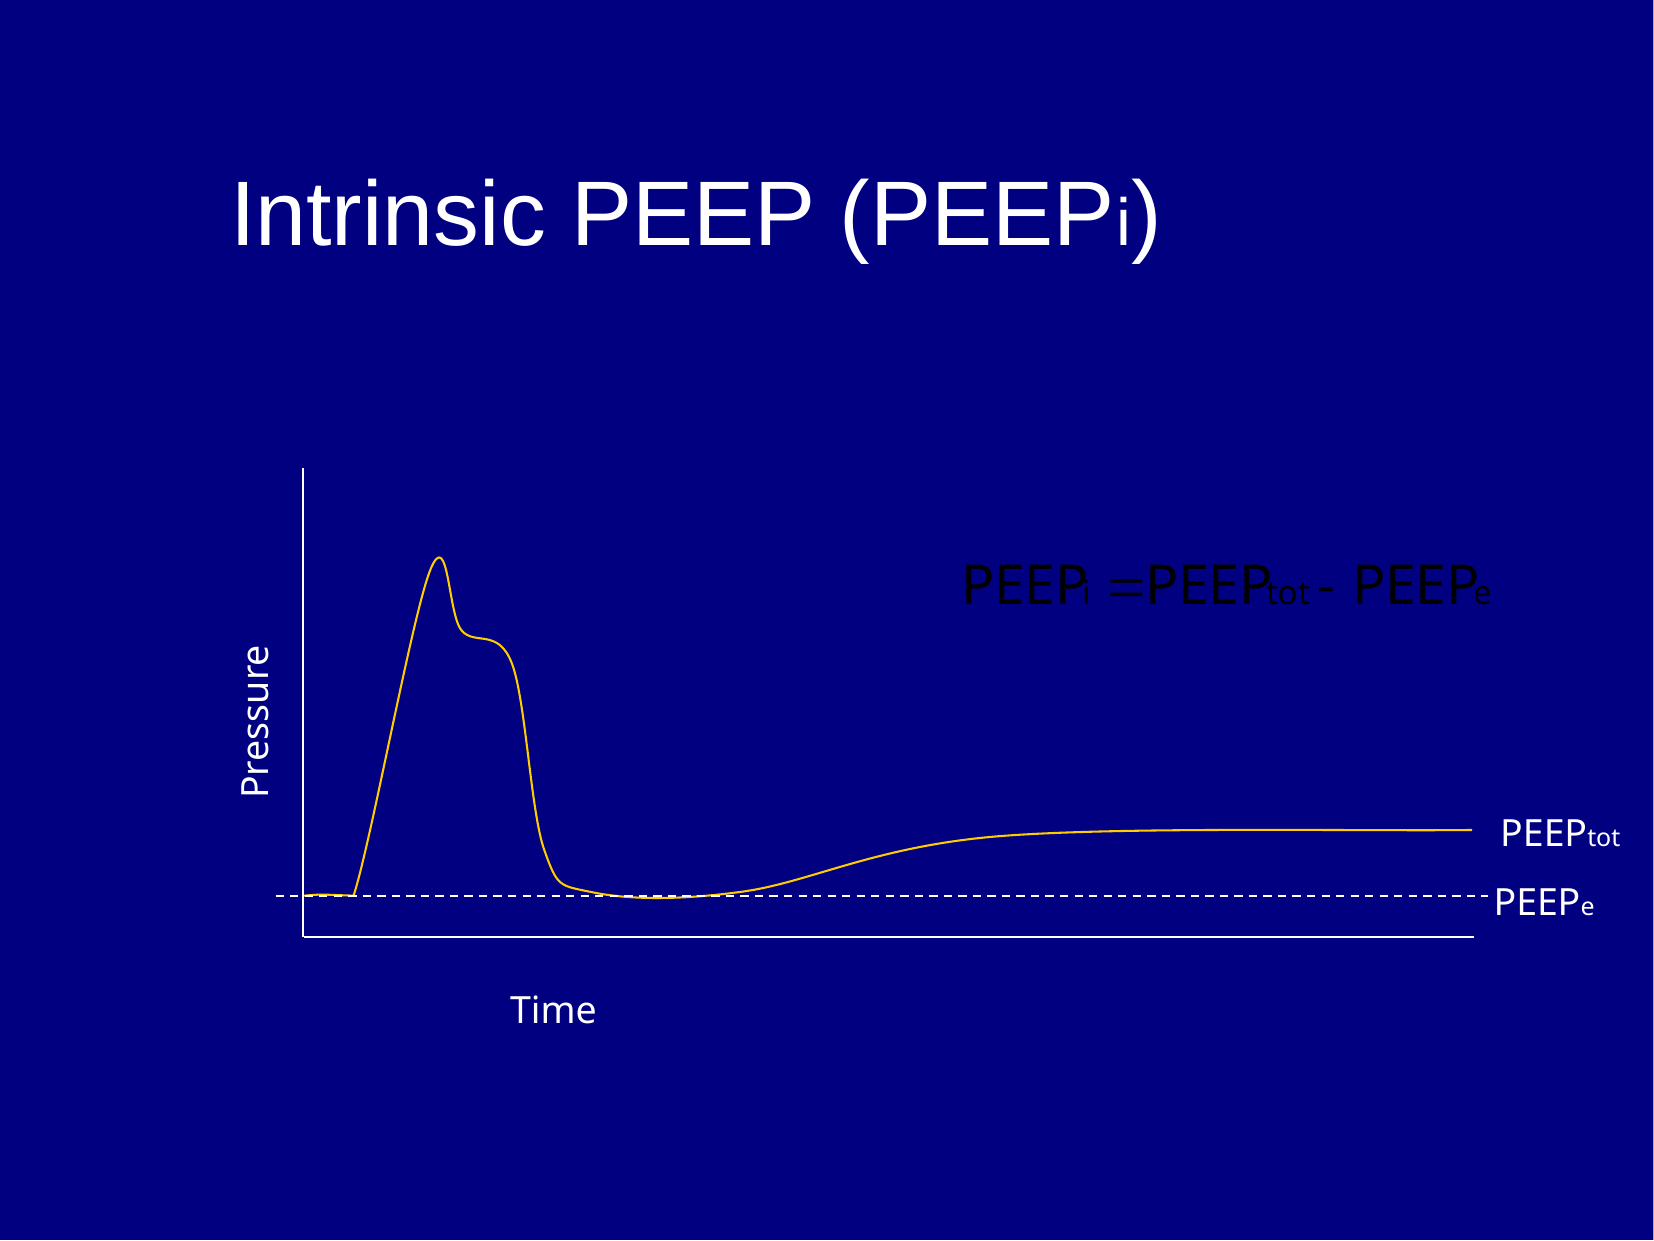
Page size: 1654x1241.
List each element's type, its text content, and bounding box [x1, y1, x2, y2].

text_box Time [495, 975, 612, 1043]
title Intrinsic PEEP (PEEPi) [124, 110, 1268, 317]
text_box PEEPe [1478, 868, 1610, 935]
text_box PEEPtot [1485, 799, 1636, 866]
chart [955, 549, 1502, 622]
text_box Pressure [220, 629, 287, 814]
